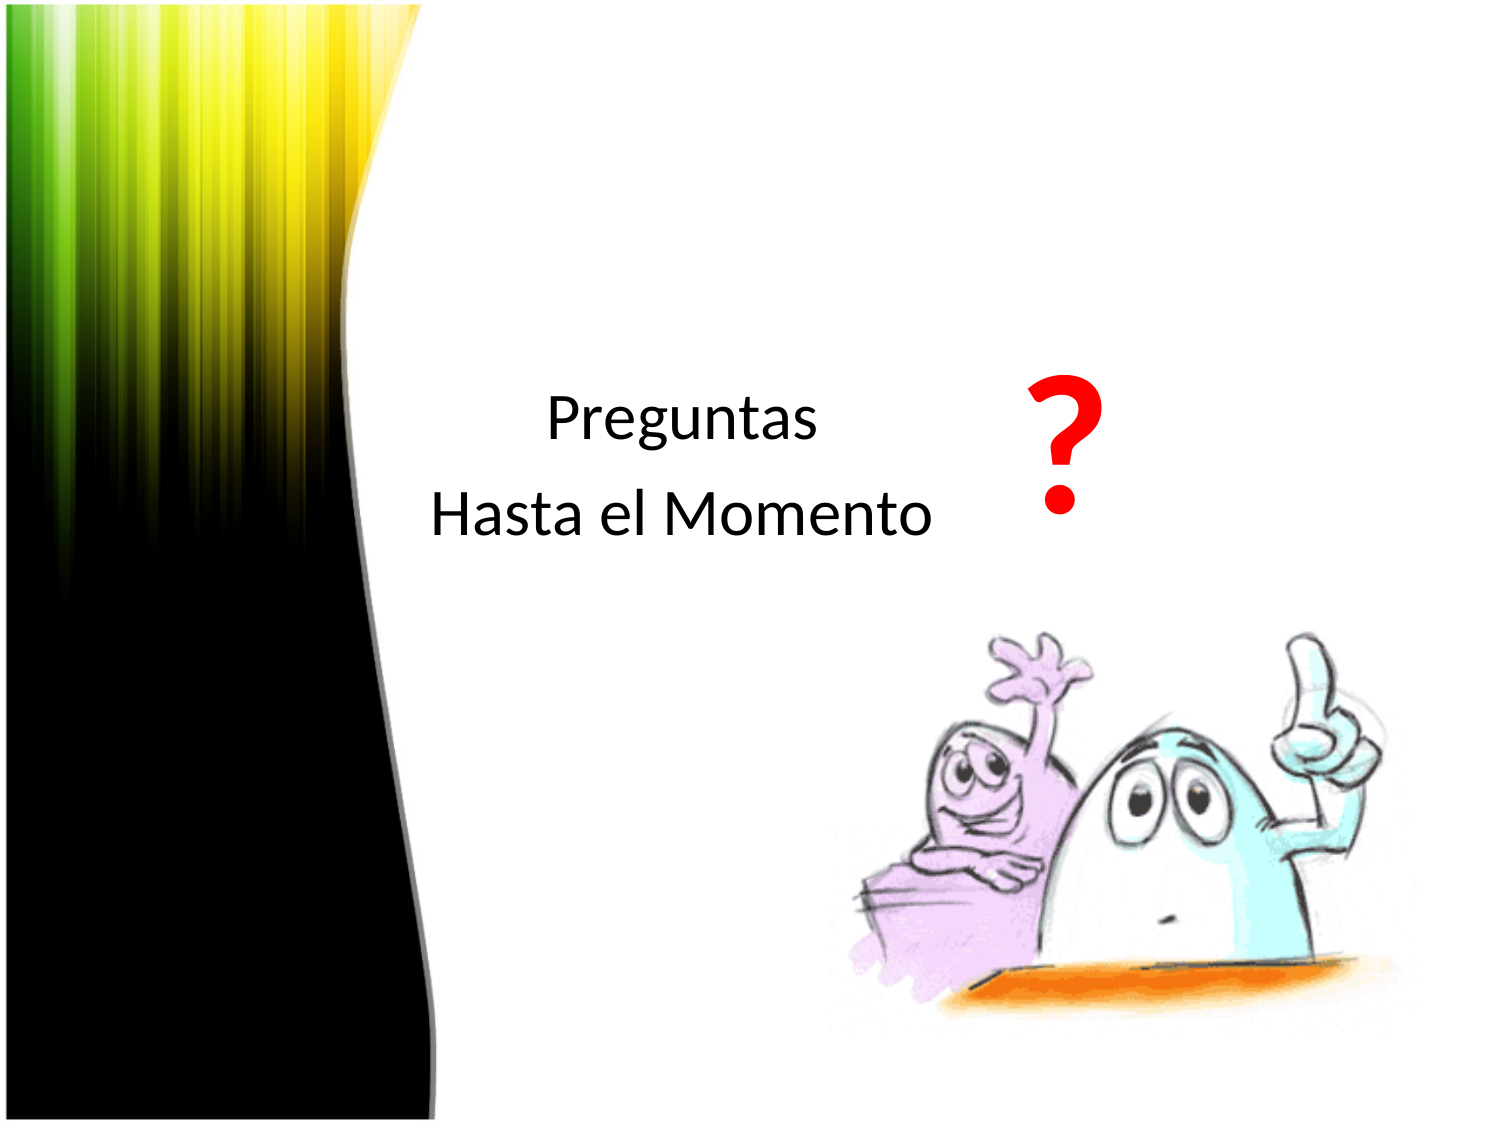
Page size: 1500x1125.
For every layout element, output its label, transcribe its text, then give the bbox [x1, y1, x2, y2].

picture [0, 0, 1500, 1125]
subtitle Preguntas Hasta el Momento [258, 213, 1123, 709]
text_box ? [1003, 306, 1418, 562]
